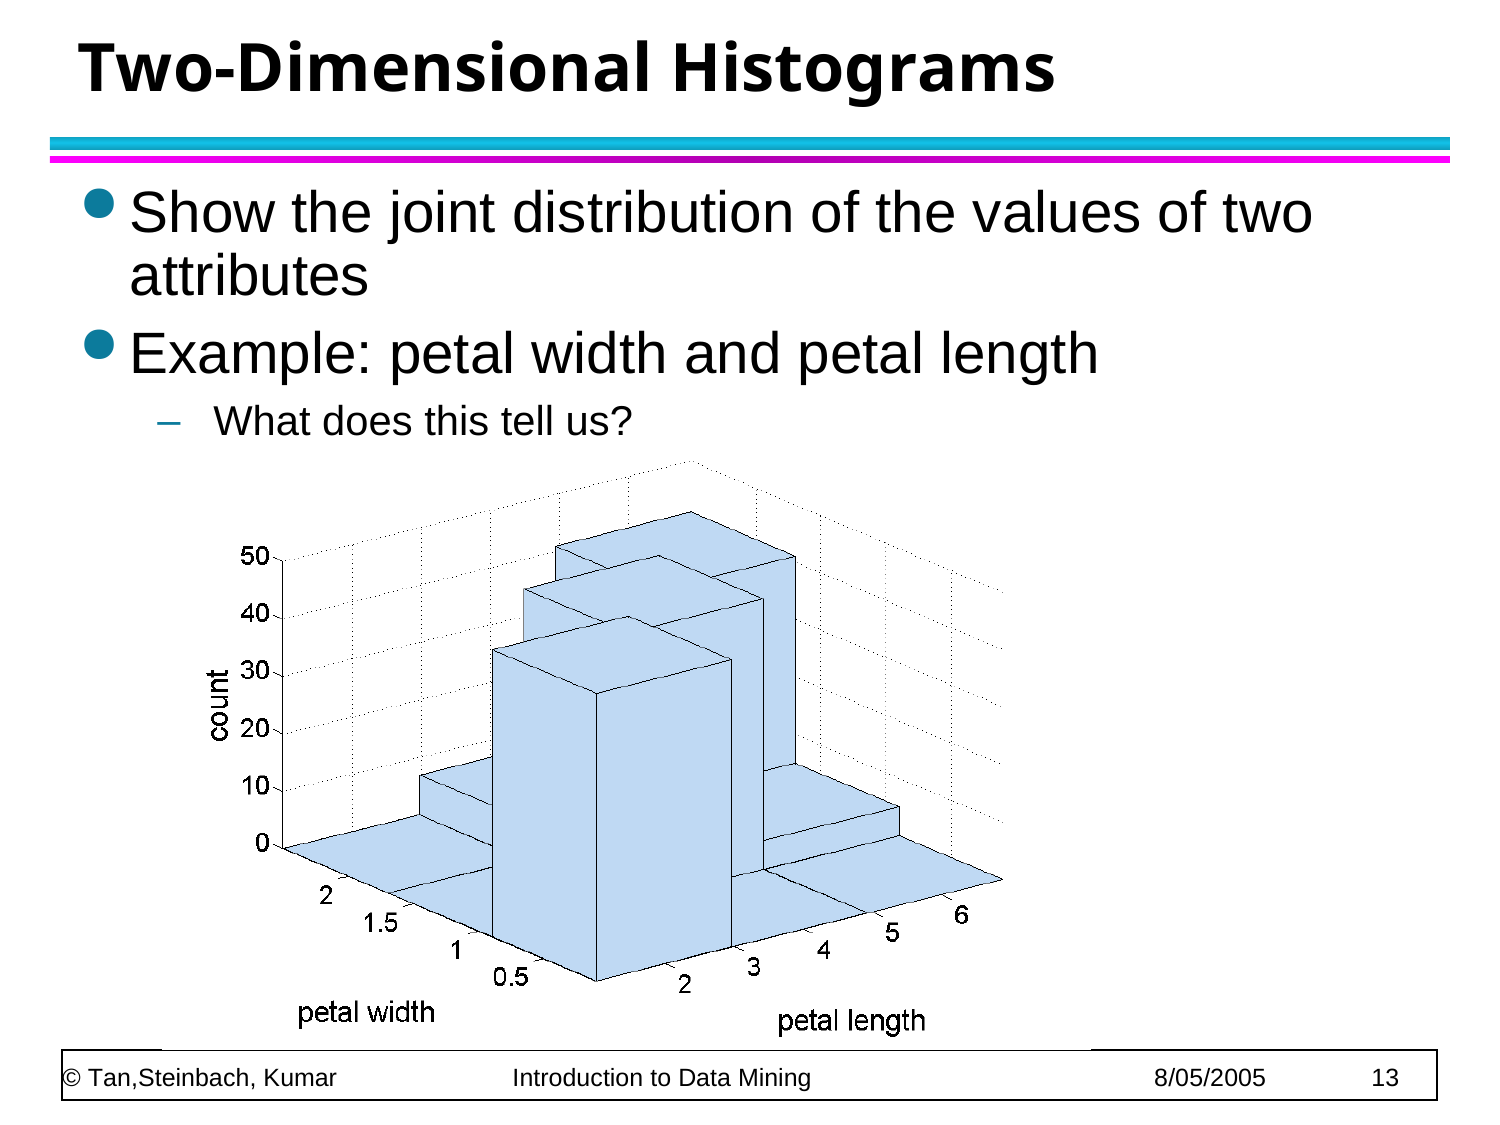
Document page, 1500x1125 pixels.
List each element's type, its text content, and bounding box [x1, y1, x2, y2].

picture [162, 463, 1091, 1051]
title Two-Dimensional Histograms [62, 22, 1421, 113]
list Show the joint distribution of the values of two attributes Example: petal width and petal length What does this tell us? [67, 174, 1450, 463]
